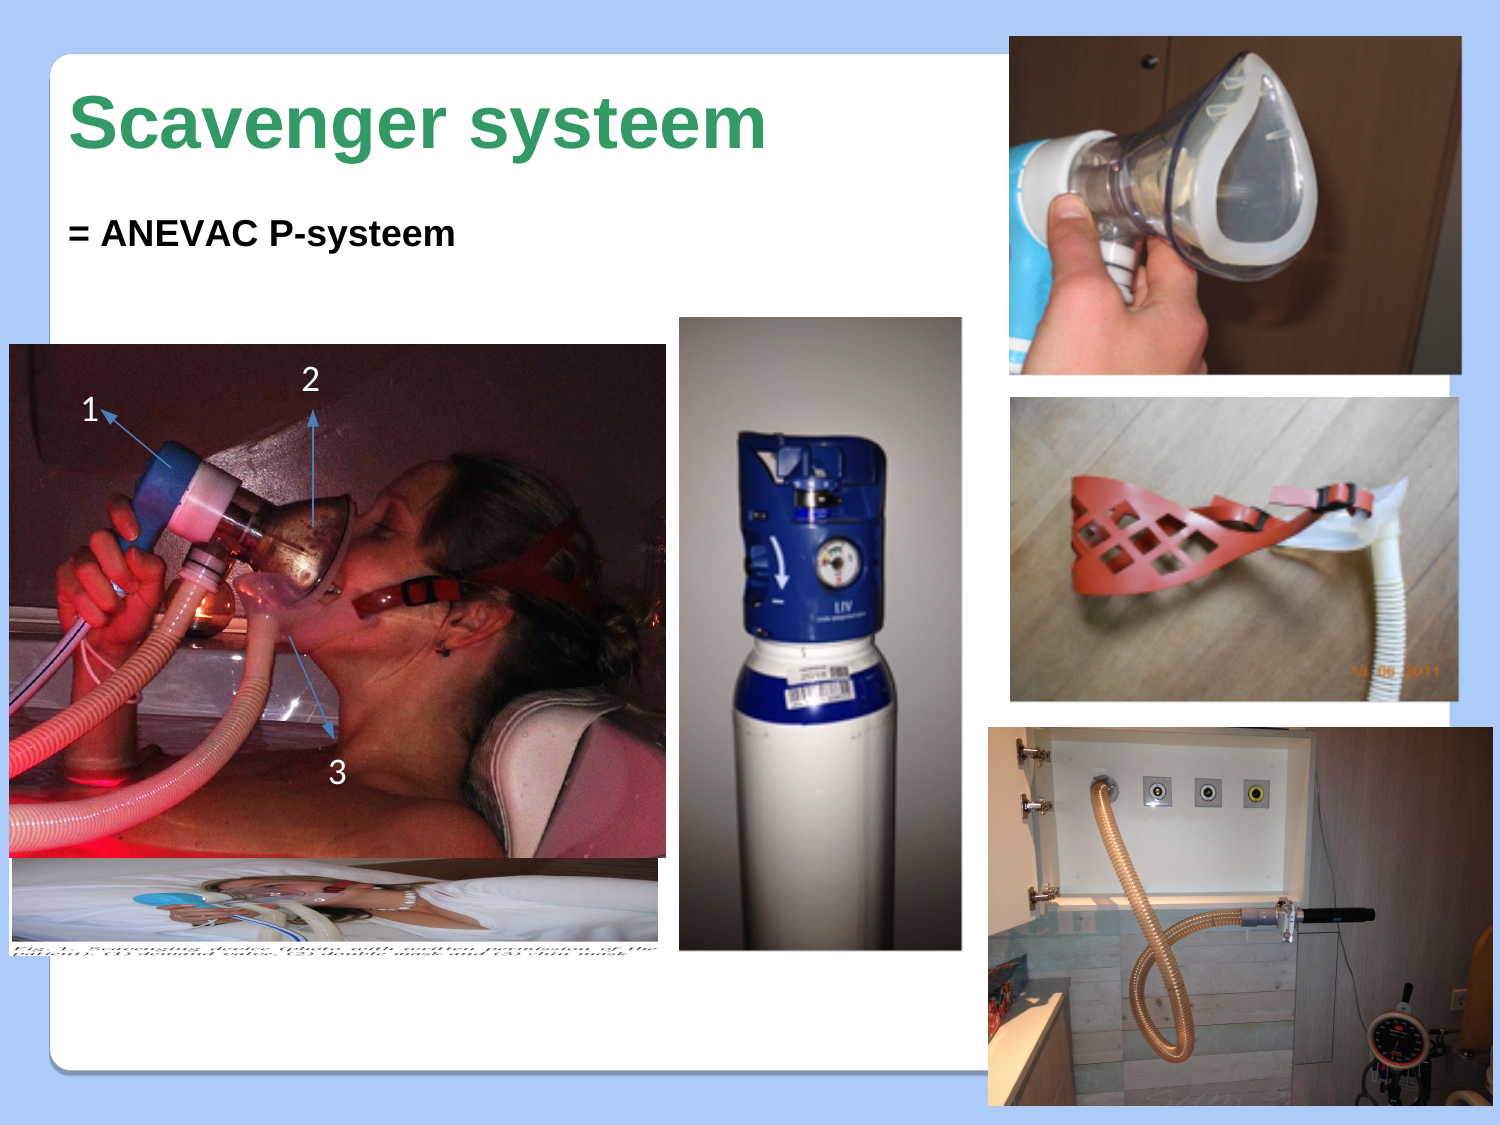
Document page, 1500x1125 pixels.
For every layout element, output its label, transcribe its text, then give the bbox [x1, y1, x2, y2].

picture [988, 727, 1493, 1106]
picture [1009, 36, 1464, 377]
text_box 1 [64, 376, 101, 438]
picture [1010, 397, 1464, 707]
text_box Scavenger systeem = ANEVAC P-systeem [53, 66, 784, 261]
text_box 2 [286, 346, 340, 408]
picture [9, 344, 666, 956]
picture [679, 317, 967, 956]
text_box 3 [312, 739, 372, 801]
